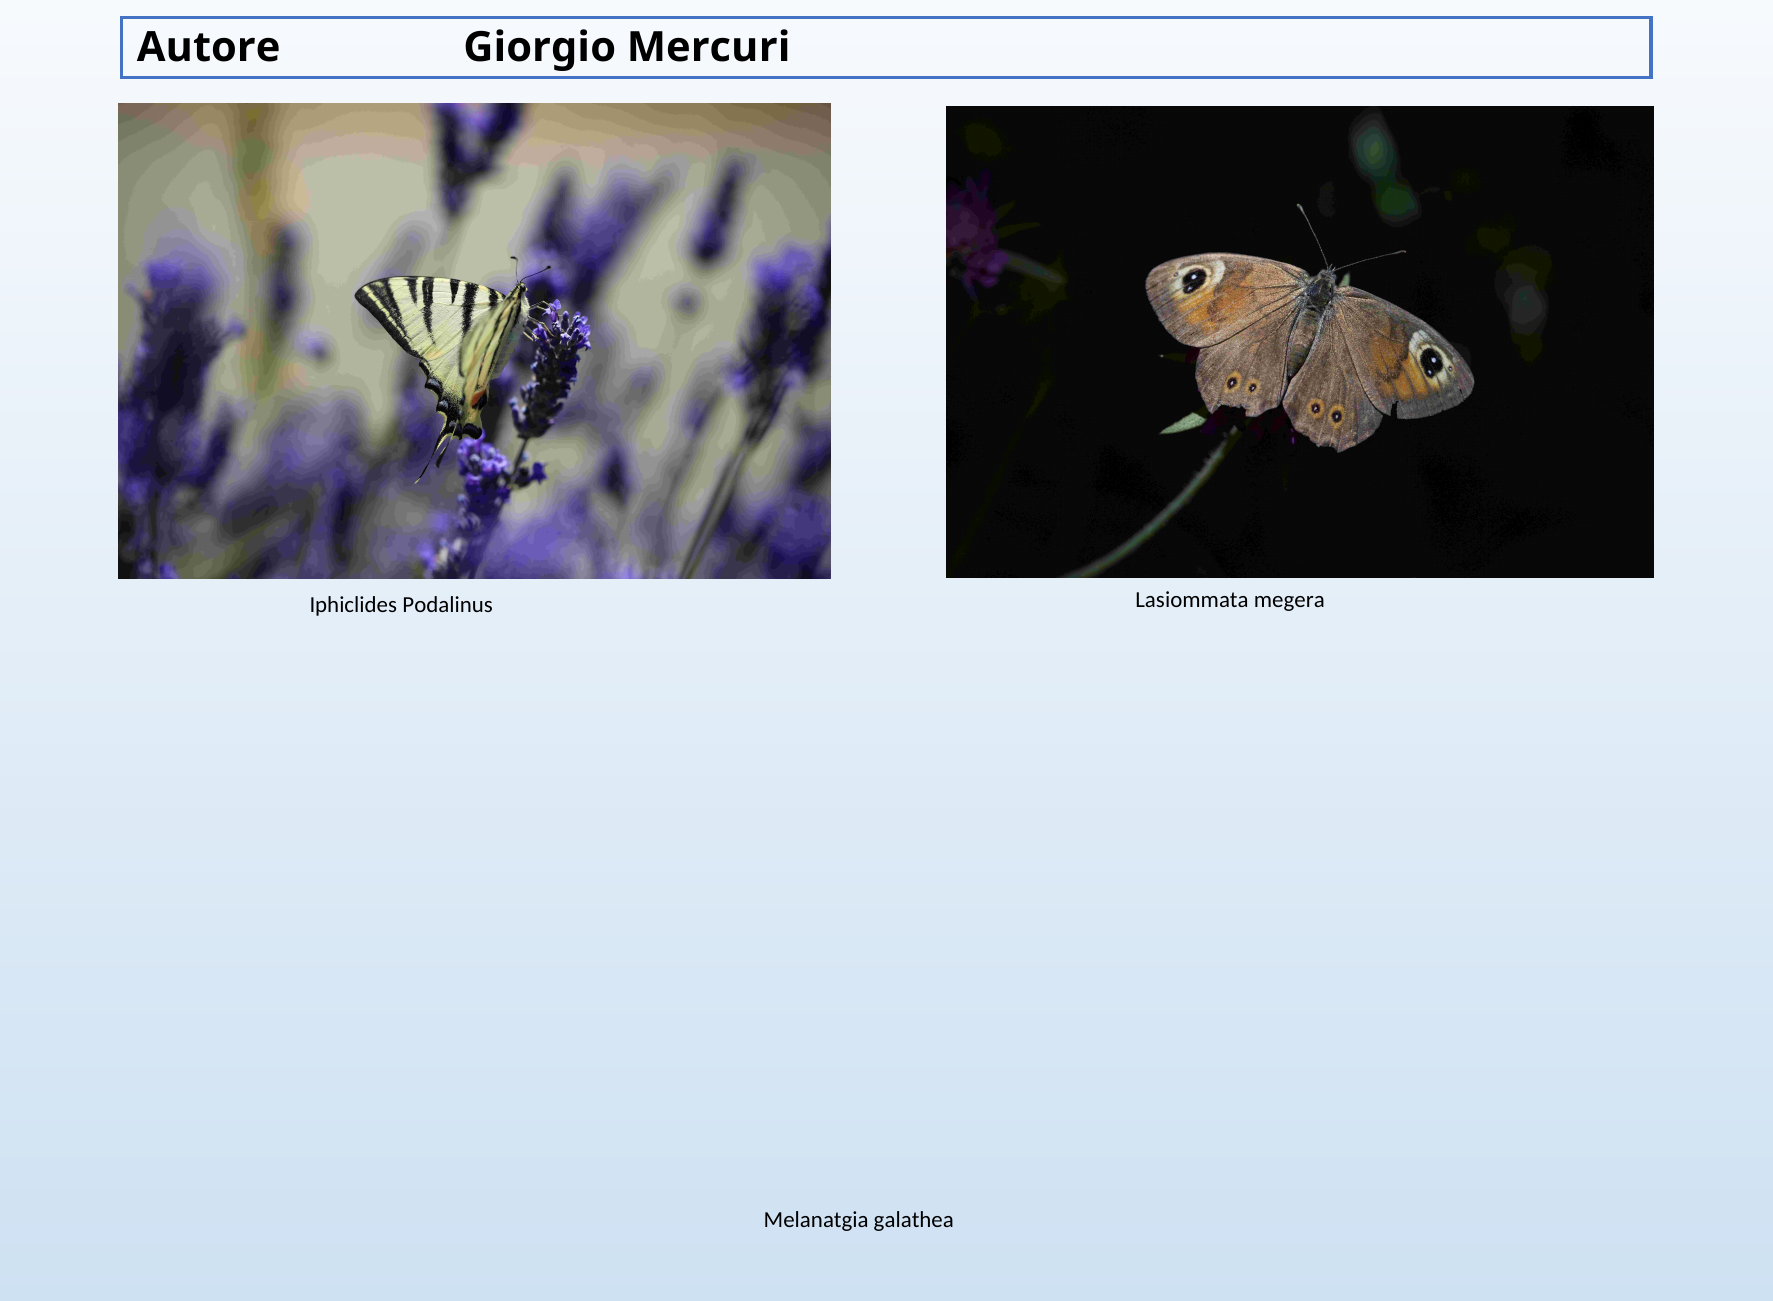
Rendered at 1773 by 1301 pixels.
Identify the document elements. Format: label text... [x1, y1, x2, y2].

picture [118, 103, 831, 579]
picture [946, 106, 1654, 578]
text_box Lasiommata megera [970, 578, 1547, 621]
title Autore Giorgio Mercuri [121, 17, 1652, 78]
text_box Melanatgia galathea [598, 1197, 1175, 1241]
text_box Iphiclides Podalinus [144, 581, 721, 625]
